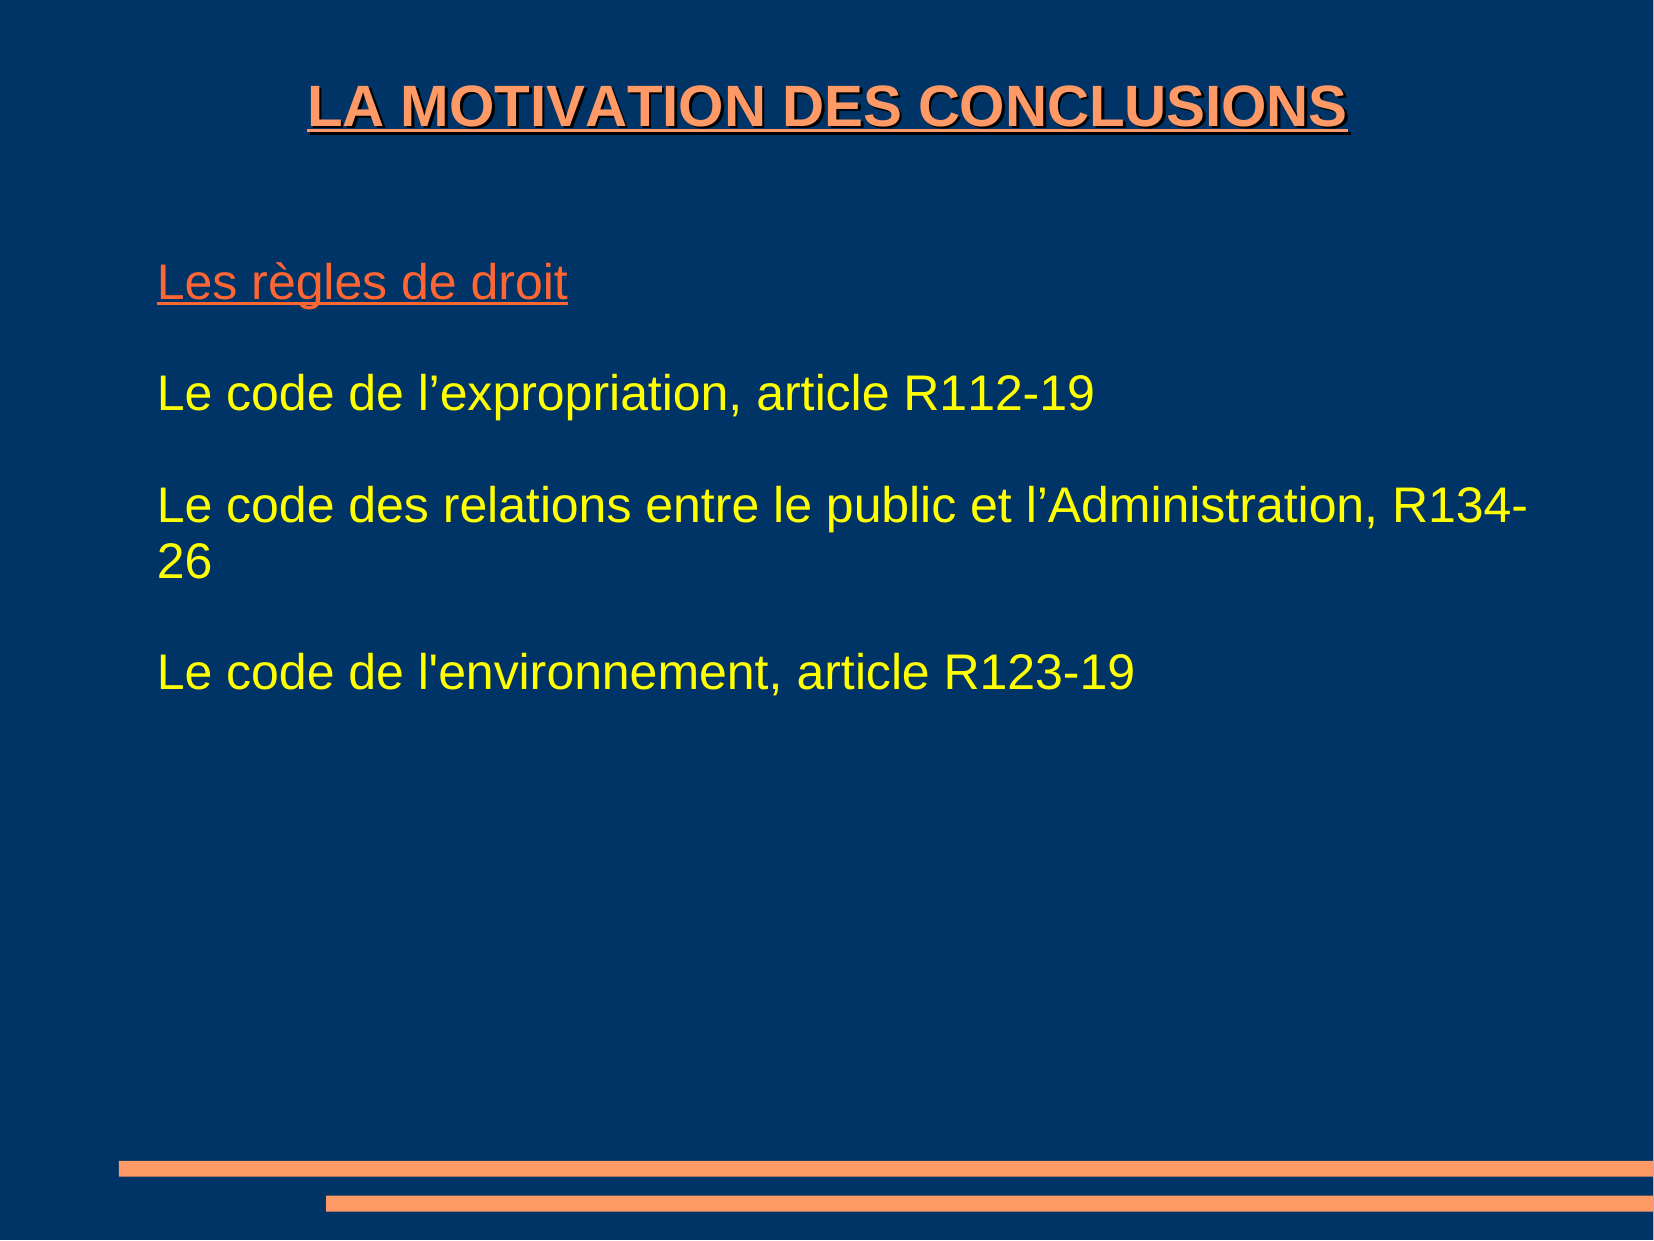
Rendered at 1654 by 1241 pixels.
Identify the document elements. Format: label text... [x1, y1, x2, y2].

title LA MOTIVATION DES CONCLUSIONS [121, 46, 1534, 166]
subtitle Les règles de droit Le code de l’expropriation, article R112-19 Le code des relations entre le public et l’Administration, R134-26 Le code de l'environnement, article R123-19 [121, 212, 1561, 1132]
